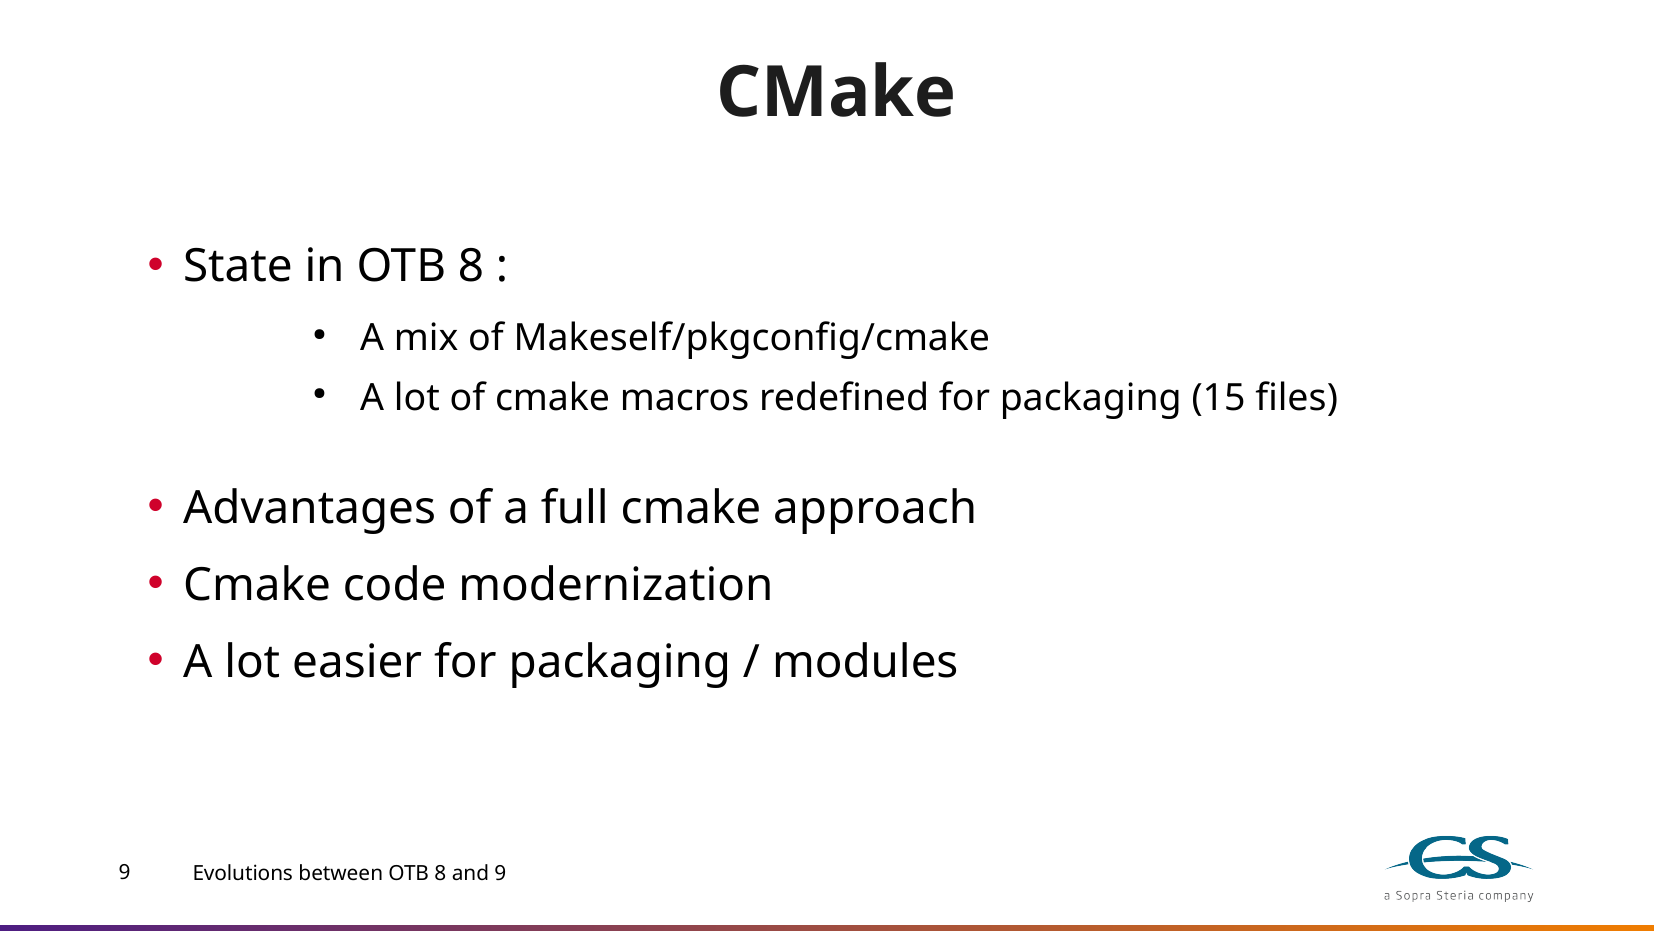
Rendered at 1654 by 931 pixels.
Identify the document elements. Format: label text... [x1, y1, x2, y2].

list State in OTB 8 : A mix of Makeself/pkgconfig/cmake A lot of cmake macros redefined for packaging (15 files) Advantages of a full cmake approach Cmake code modernization A lot easier for packaging / modules [147, 236, 1563, 532]
footer Evolutions between OTB 8 and 9 [192, 862, 667, 883]
title CMake [118, 54, 1555, 119]
picture [1363, 814, 1555, 921]
